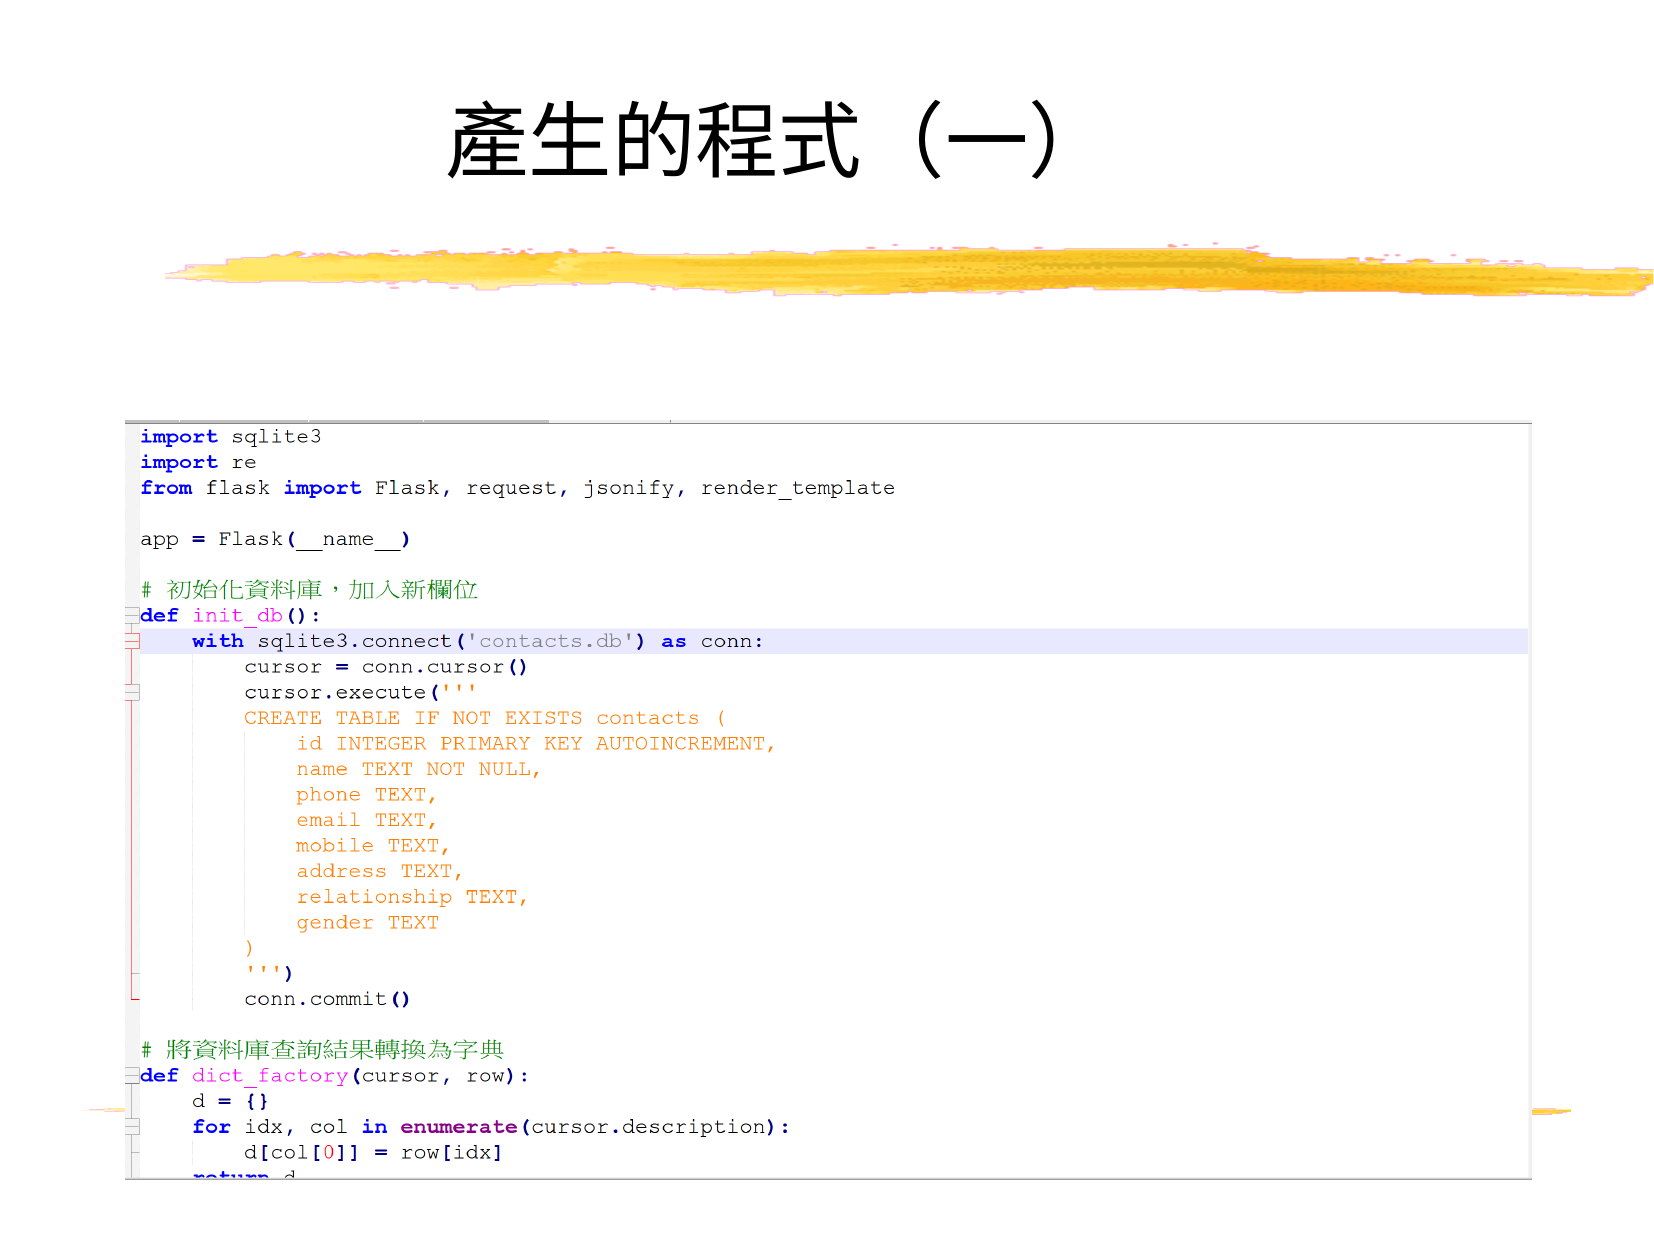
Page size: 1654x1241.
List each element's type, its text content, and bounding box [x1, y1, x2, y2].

title 產生的程式（一） [76, 28, 1482, 235]
picture [82, 420, 1571, 1180]
picture [165, 237, 1654, 308]
